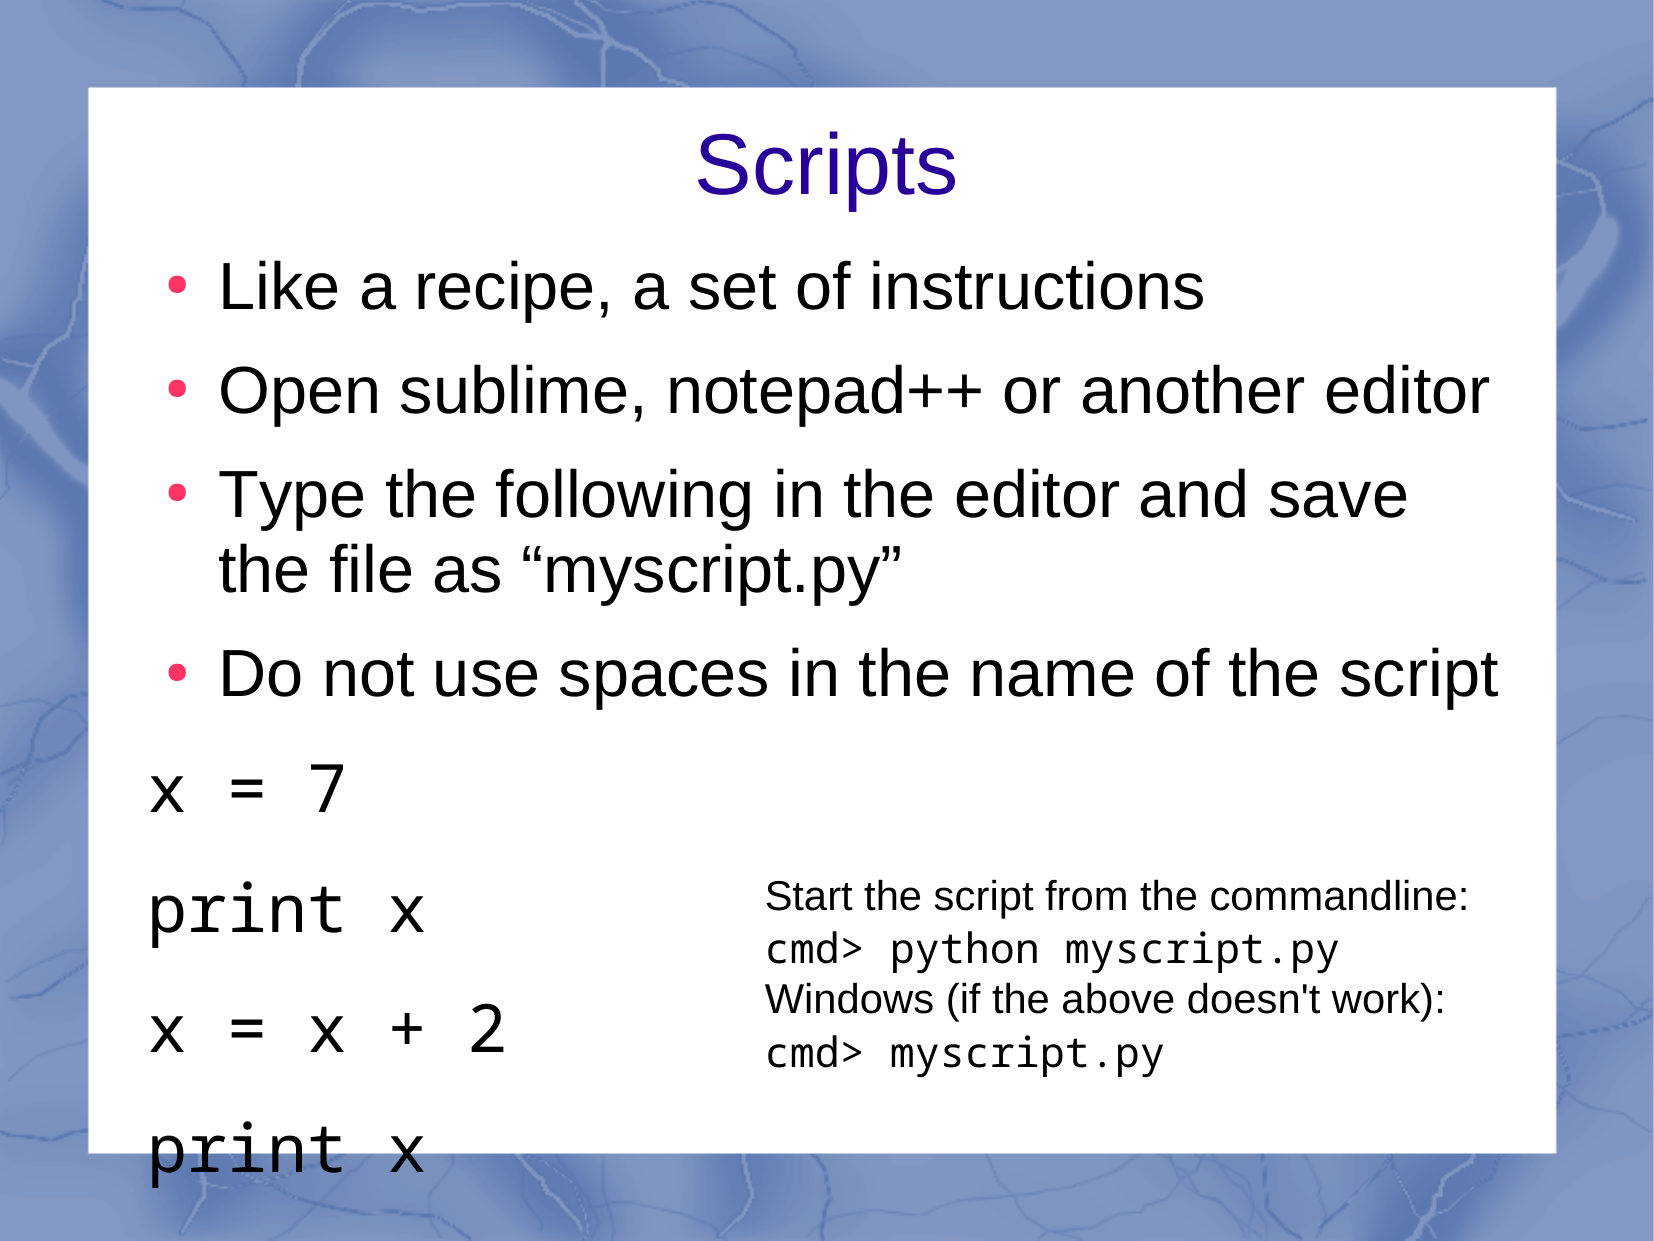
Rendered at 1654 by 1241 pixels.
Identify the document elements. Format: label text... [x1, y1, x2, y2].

text_box Start the script from the commandline: cmd> python myscript.py Windows (if the above doesn't work): cmd> myscript.py [750, 865, 1485, 1071]
list Like a recipe, a set of instructions Open sublime, notepad++ or another editor Type the following in the editor and save the file as “myscript.py” Do not use spaces in the name of the script x = 7 print x x = x + 2 print x [147, 248, 1506, 1140]
title Scripts [118, 61, 1536, 269]
picture [0, 0, 1654, 1241]
